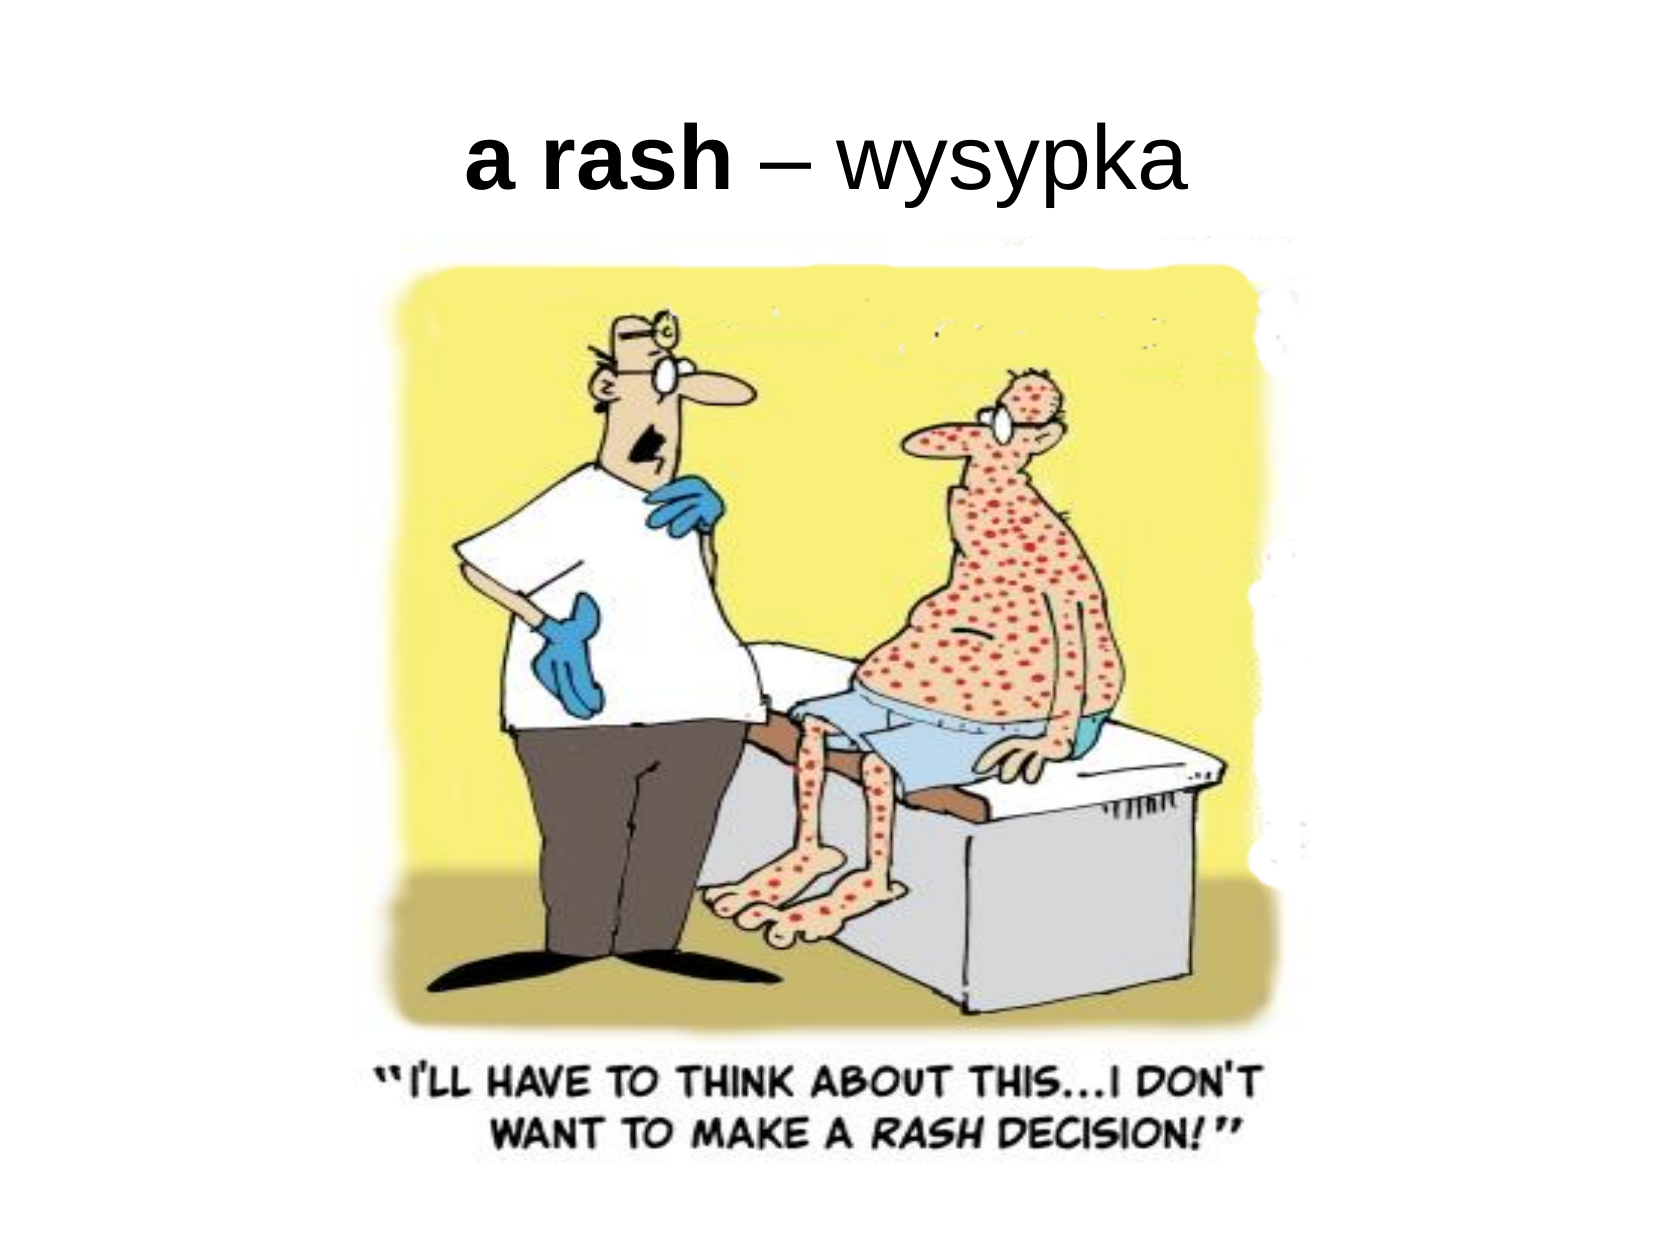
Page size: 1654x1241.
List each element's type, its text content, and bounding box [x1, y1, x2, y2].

picture [353, 236, 1311, 1182]
title a rash – wysypka [82, 49, 1571, 257]
